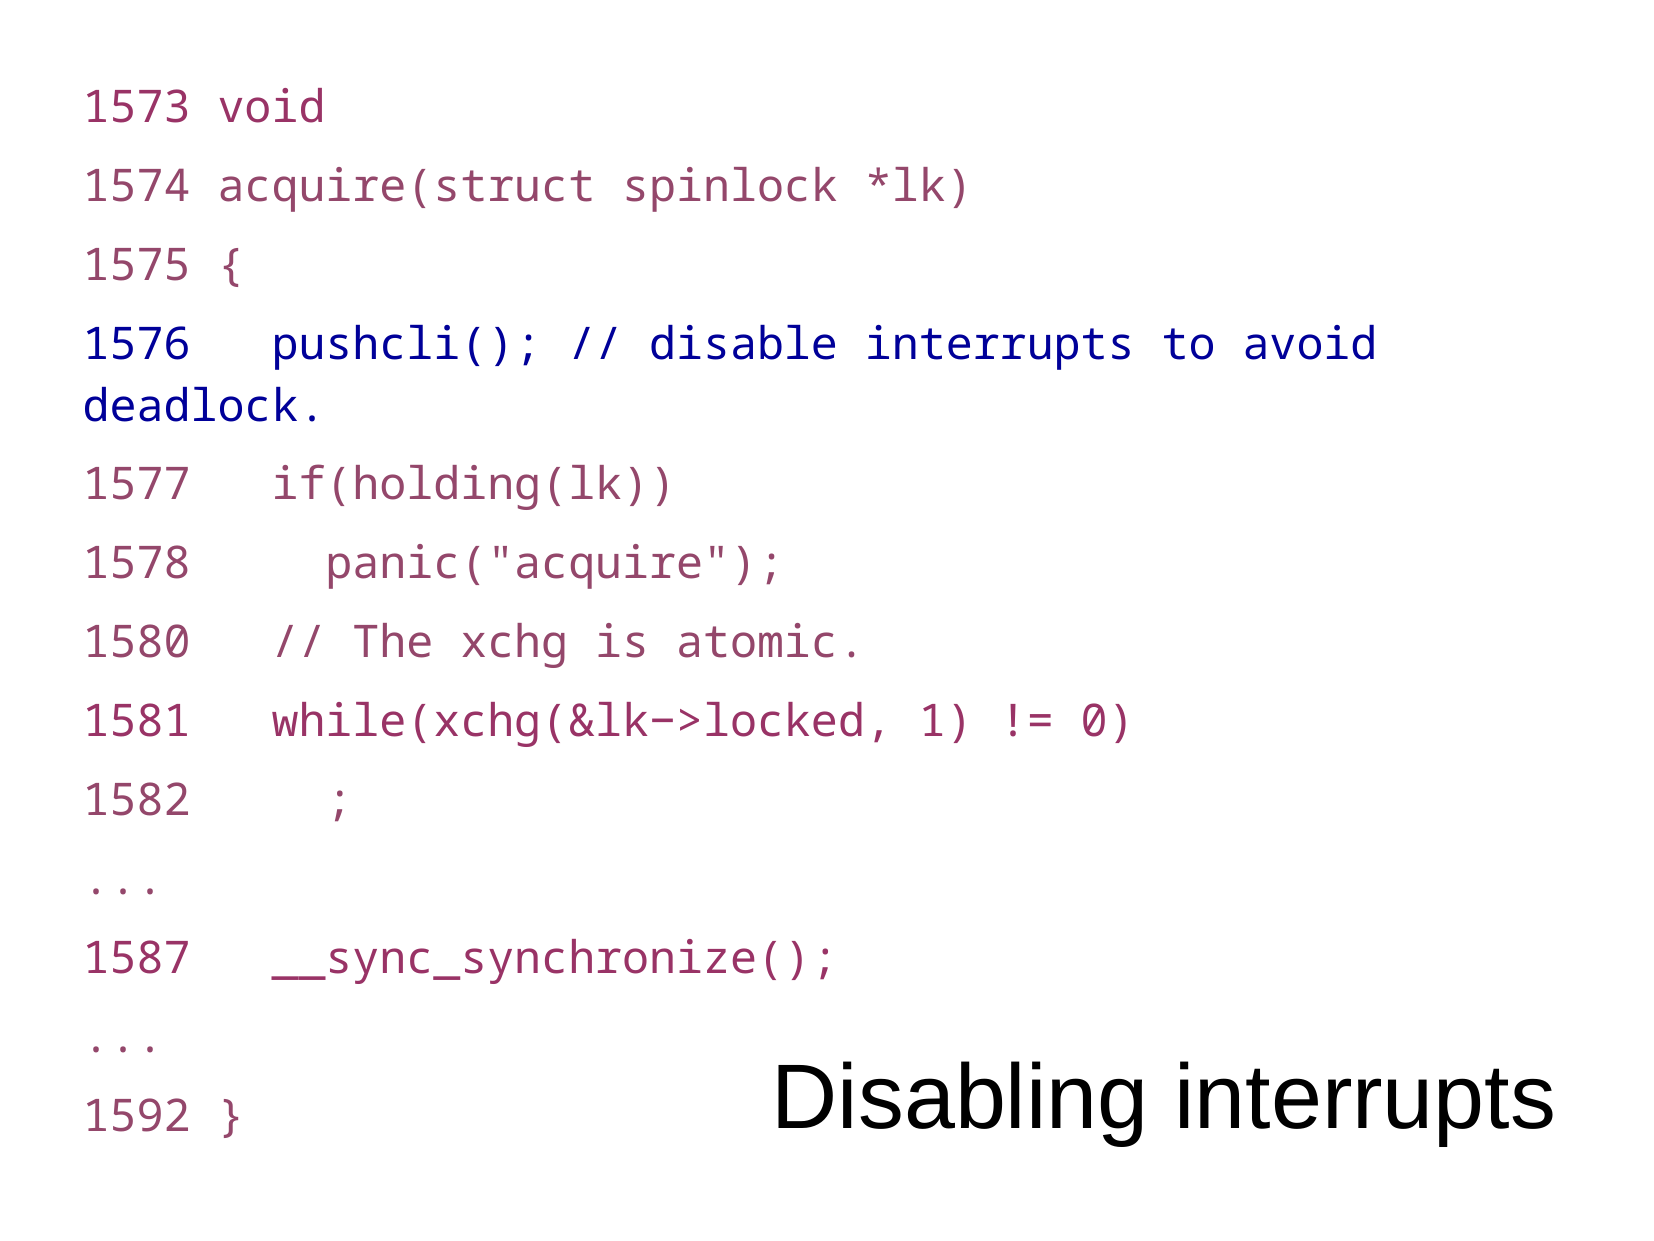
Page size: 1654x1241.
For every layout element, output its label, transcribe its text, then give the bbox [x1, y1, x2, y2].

title Disabling interrupts [716, 992, 1613, 1201]
list 1573 void 1574 acquire(struct spinlock *lk) 1575 { 1576 pushcli(); // disable interrupts to avoid deadlock. 1577 if(holding(lk)) 1578 panic("acquire"); 1580 // The xchg is atomic. 1581 while(xchg(&lk−>locked, 1) != 0) 1582 ; ... 1587 __sync_synchronize(); ... 1592 } [82, 75, 1571, 1163]
